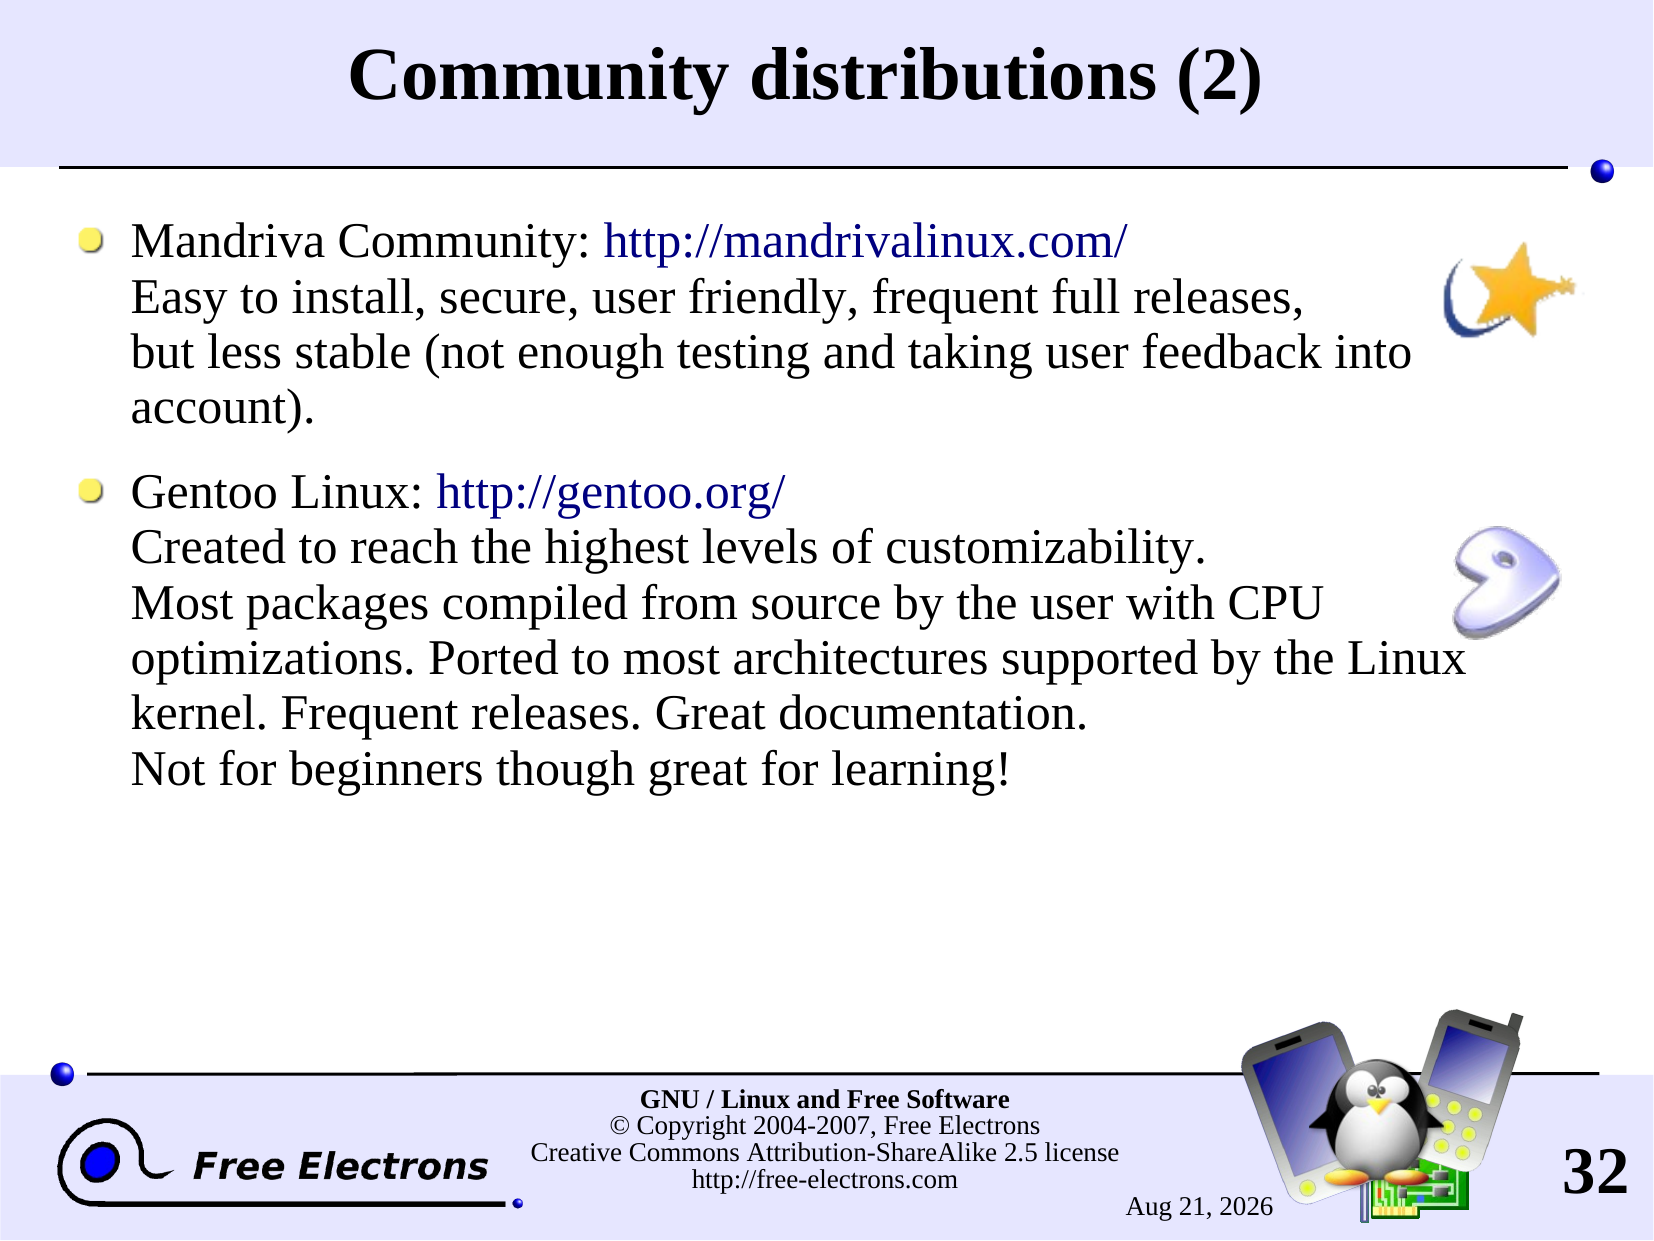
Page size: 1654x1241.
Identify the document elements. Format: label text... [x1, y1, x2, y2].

picture [1225, 993, 1538, 1241]
title Community distributions (2) [60, 12, 1551, 138]
picture [50, 1107, 527, 1216]
list Mandriva Community: http://mandrivalinux.com/ Easy to install, secure, user friendly, frequent full releases, but less stable (not enough testing and taking user feedback into account). Gentoo Linux: http://gentoo.org/ Created to reach the highest levels of customizability. Most packages compiled from source by the user with CPU optimizations. Ported to most architectures supported by the Linux kernel. Frequent releases. Great documentation. Not for beginners though great for learning! [59, 213, 1473, 1011]
picture [1423, 214, 1592, 379]
picture [1448, 525, 1563, 643]
